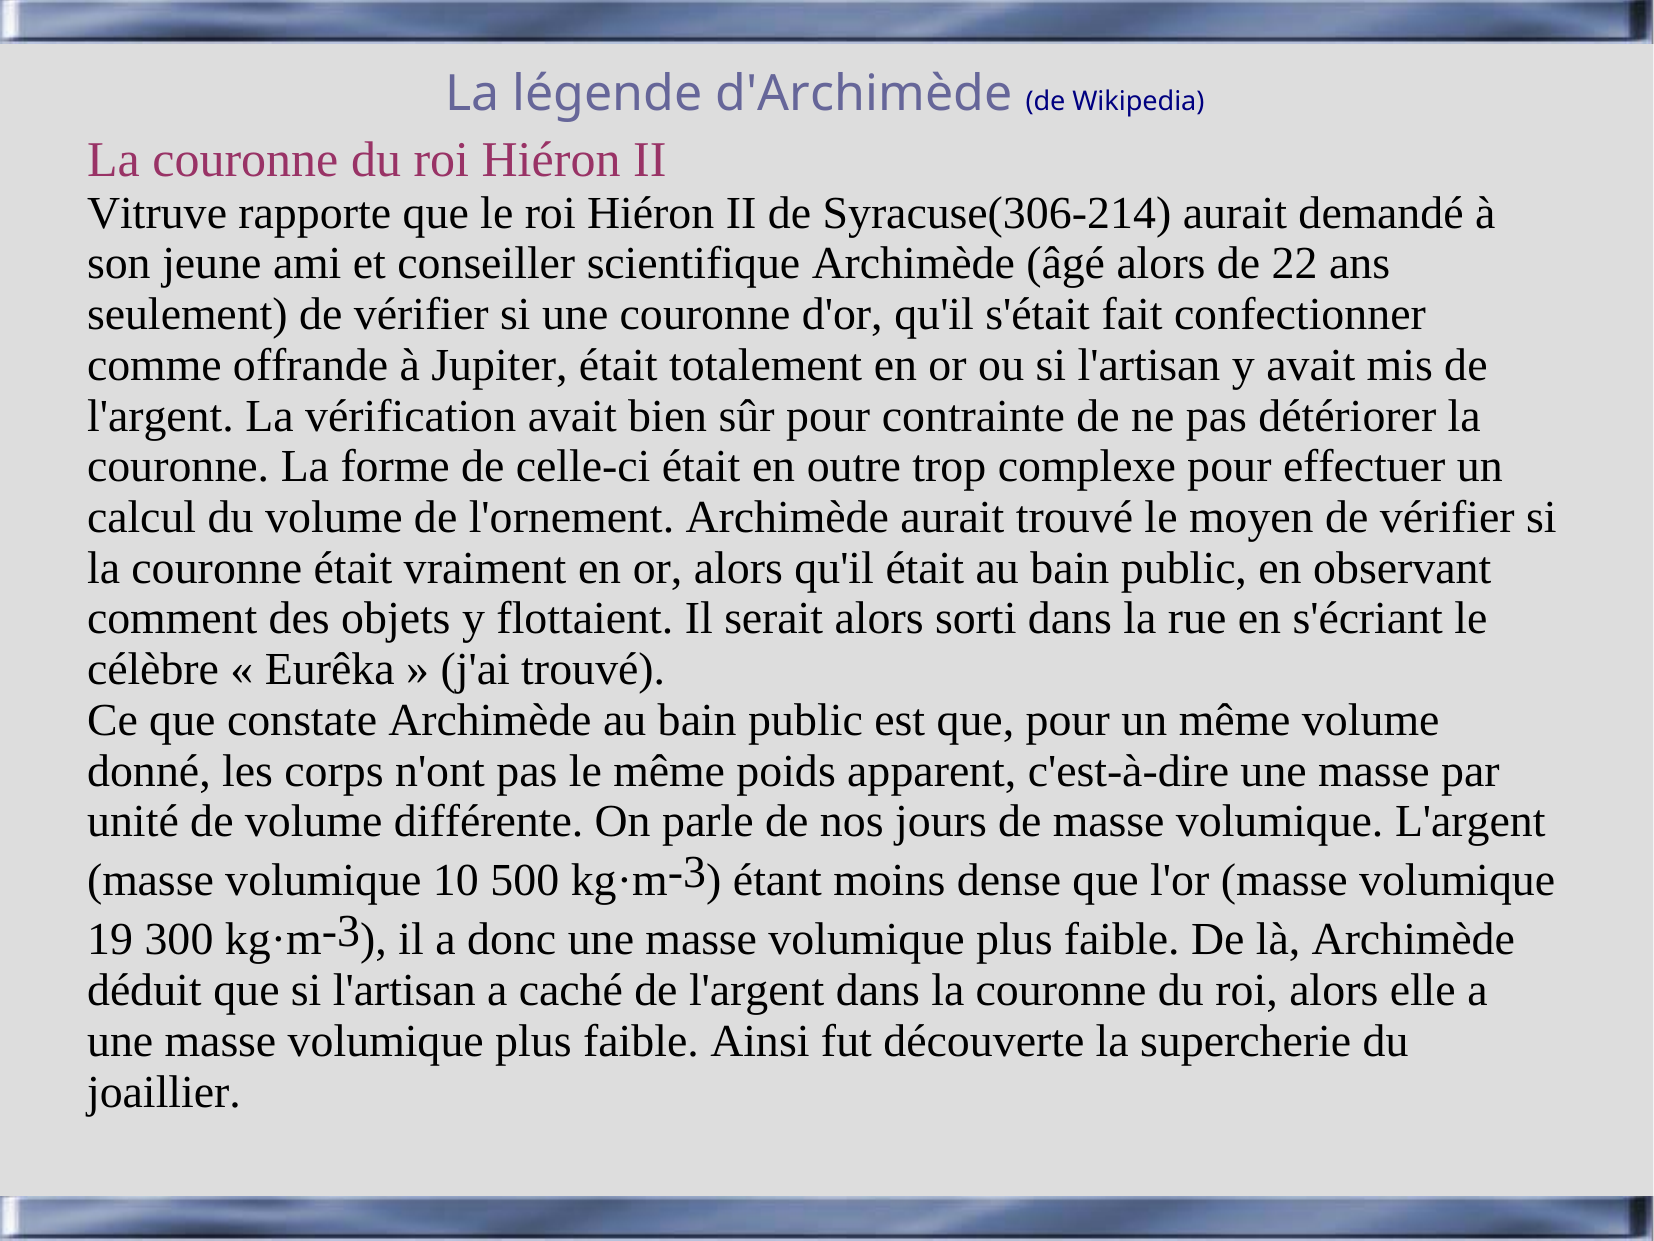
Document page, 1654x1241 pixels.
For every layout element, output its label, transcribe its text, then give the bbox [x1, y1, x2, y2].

text_box La légende d'Archimède (de Wikipedia) [138, 57, 1512, 127]
text_box La couronne du roi Hiéron II Vitruve rapporte que le roi Hiéron II de Syracuse(306-214) aurait demandé à son jeune ami et conseiller scientifique Archimède (âgé alors de 22 ans seulement) de vérifier si une couronne d'or, qu'il s'était fait confectionner comme offrande à Jupiter, était totalement en or ou si l'artisan y avait mis de l'argent. La vérification avait bien sûr pour contrainte de ne pas détériorer la couronne. La forme de celle-ci était en outre trop complexe pour effectuer un calcul du volume de l'ornement. Archimède aurait trouvé le moyen de vérifier si la couronne était vraiment en or, alors qu'il était au bain public, en observant comment des objets y flottaient. Il serait alors sorti dans la rue en s'écriant le célèbre « Eurêka » (j'ai trouvé). Ce que constate Archimède au bain public est que, pour un même volume donné, les corps n'ont pas le même poids apparent, c'est-à-dire une masse par unité de volume différente. On parle de nos jours de masse volumique. L'argent (masse volumique 10 500 kg·m-3) étant moins dense que l'or (masse volumique 19 300 kg·m-3), il a donc une masse volumique plus faible. De là, Archimède déduit que si l'artisan a caché de l'argent dans la couronne du roi, alors elle a une masse volumique plus faible. Ainsi fut découverte la supercherie du joaillier. [87, 132, 1560, 1124]
picture [0, 1196, 1654, 1241]
picture [0, 0, 1654, 44]
